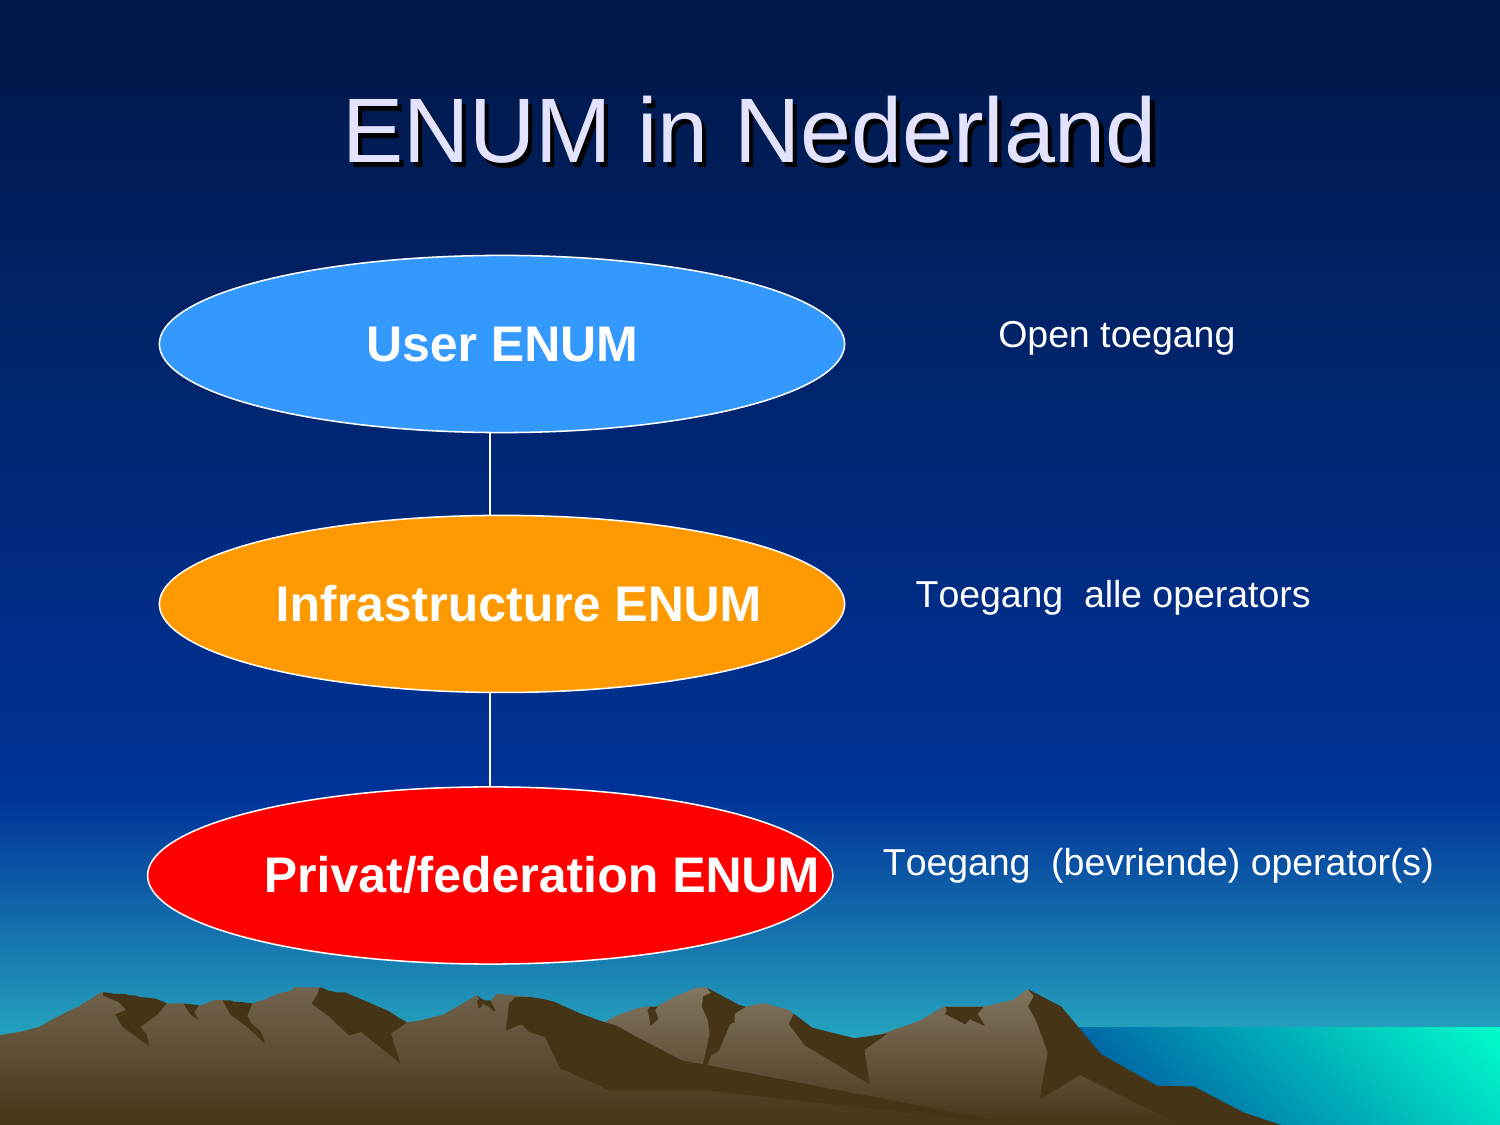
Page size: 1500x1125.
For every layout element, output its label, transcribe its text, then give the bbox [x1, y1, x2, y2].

text_box Infrastructure ENUM [159, 515, 845, 693]
text_box Open toegang [983, 305, 1251, 364]
text_box Toegang (bevriende) operator(s) [868, 834, 1500, 892]
text_box User ENUM [159, 255, 845, 433]
text_box Toegang alle operators [900, 565, 1326, 624]
text_box Privat/federation ENUM [147, 786, 833, 965]
title ENUM in Nederland [75, 37, 1426, 225]
